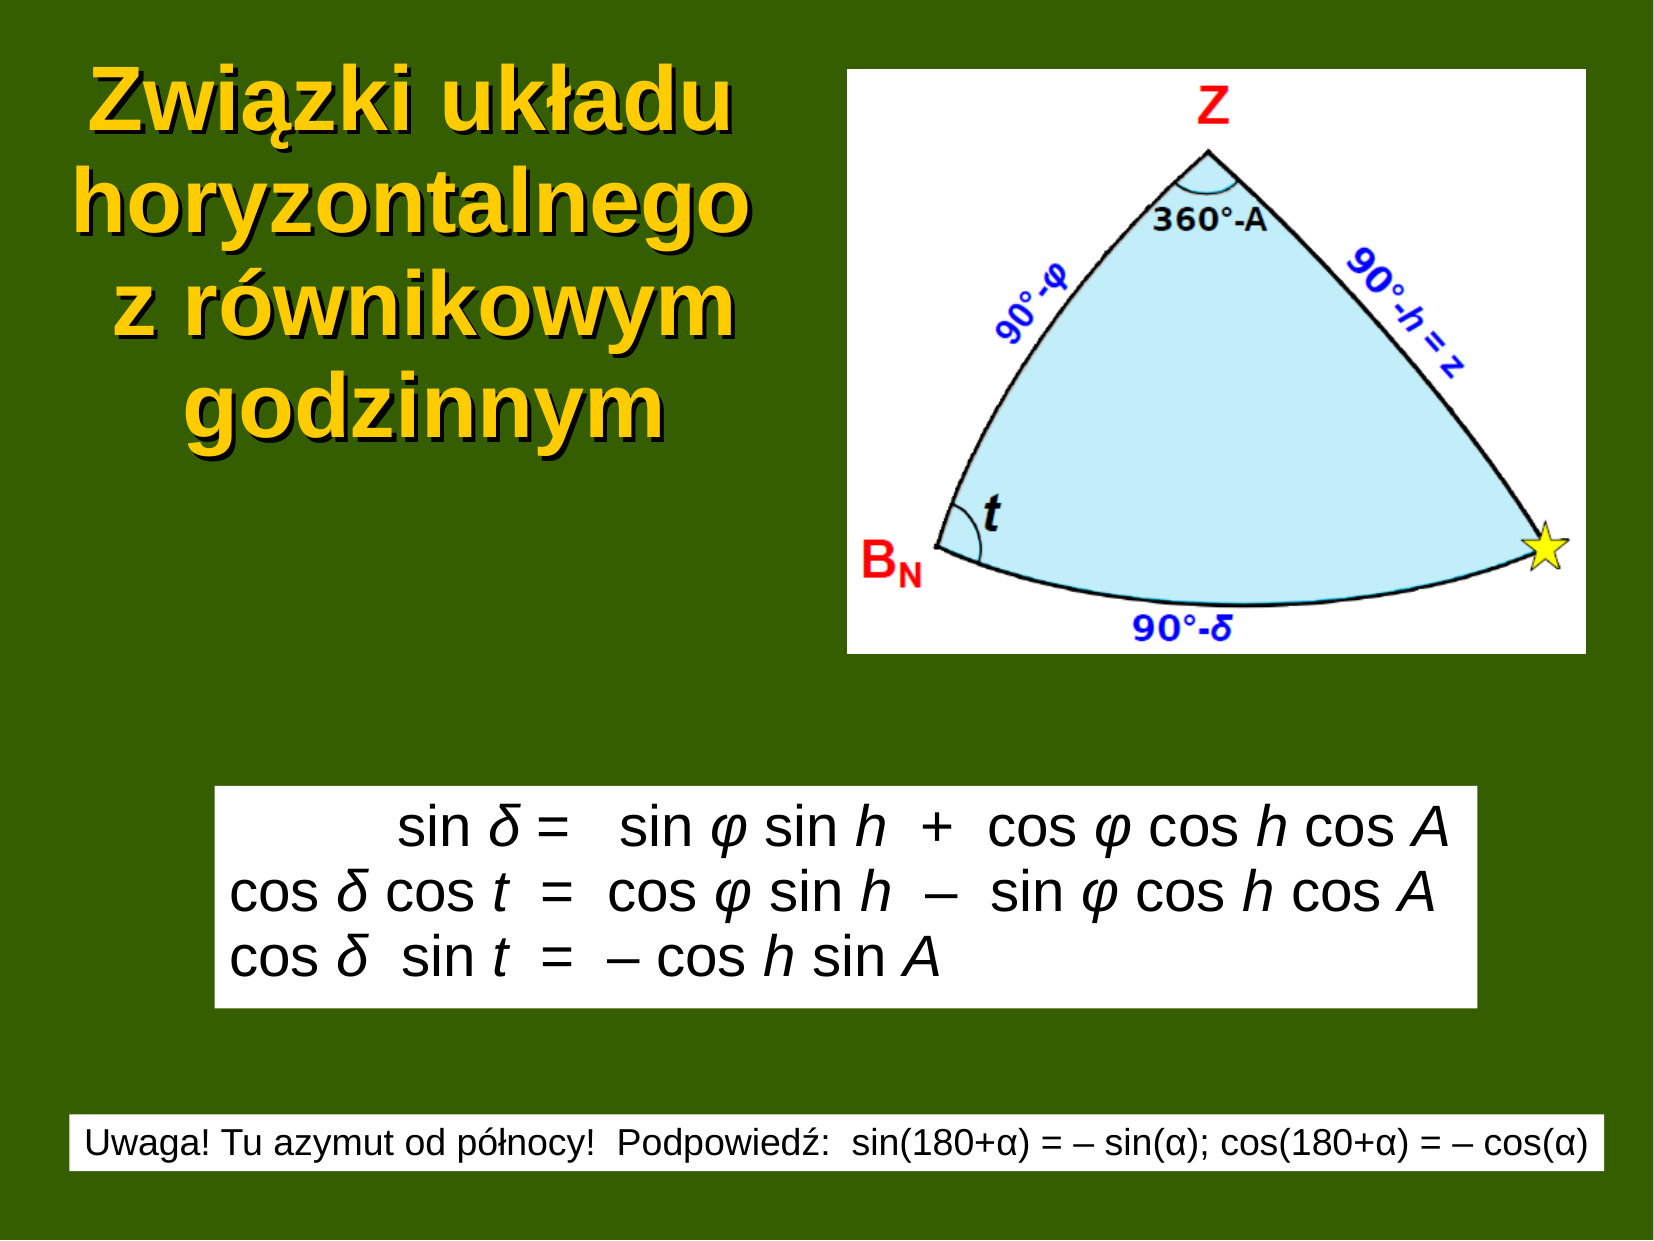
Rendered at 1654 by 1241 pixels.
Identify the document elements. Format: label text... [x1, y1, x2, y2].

text_box Uwaga! Tu azymut od północy! Podpowiedź: sin(180+α) = – sin(α); cos(180+α) = – cos(α) [69, 1114, 1605, 1172]
text_box sin δ = sin φ sin h + cos φ cos h cos A cos δ cos t = cos φ sin h – sin φ cos h cos A cos δ sin t = – cos h sin A [214, 785, 1478, 1009]
picture [847, 69, 1586, 654]
title Związki układu horyzontalnego z równikowym godzinnym [32, 47, 817, 458]
